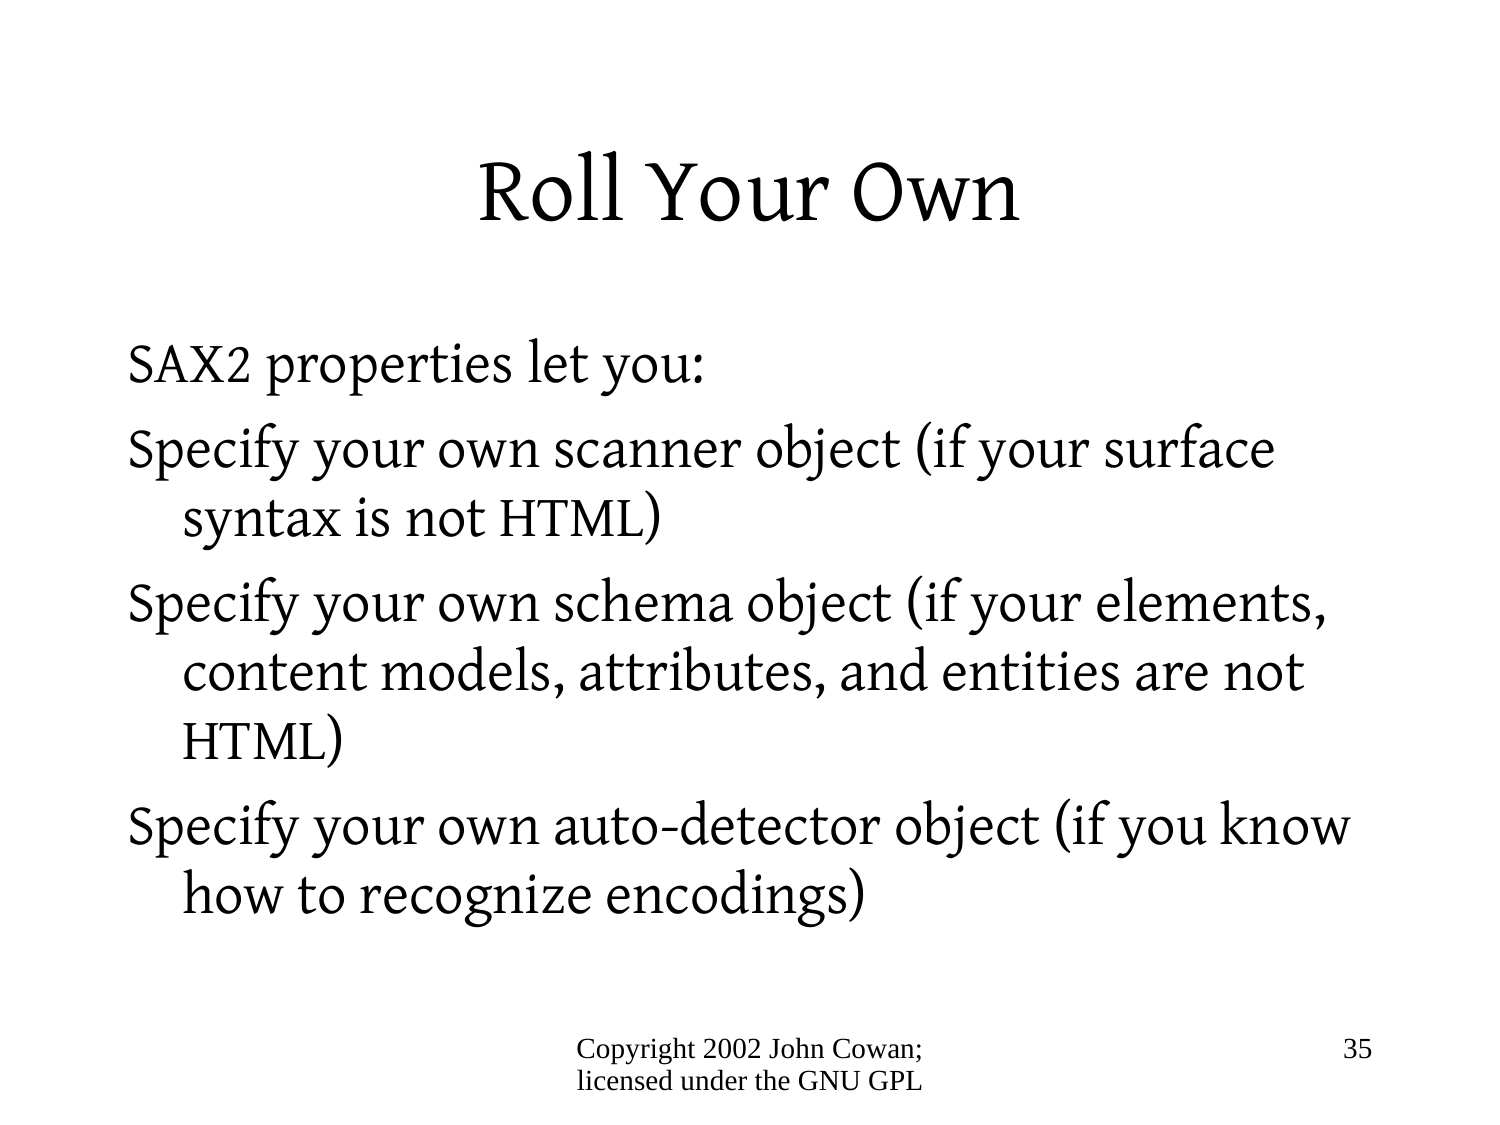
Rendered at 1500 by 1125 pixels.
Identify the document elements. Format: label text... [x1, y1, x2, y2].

text_box 35 [1074, 1025, 1388, 1074]
text_box Copyright 2002 John Cowan; licensed under the GNU GPL [512, 1025, 988, 1107]
list SAX2 properties let you: Specify your own scanner object (if your surface syntax is not HTML) Specify your own schema object (if your elements, content models, attributes, and entities are not HTML) Specify your own auto-detector object (if you know how to recognize encodings) [112, 324, 1388, 1023]
title Roll Your Own [112, 99, 1388, 288]
